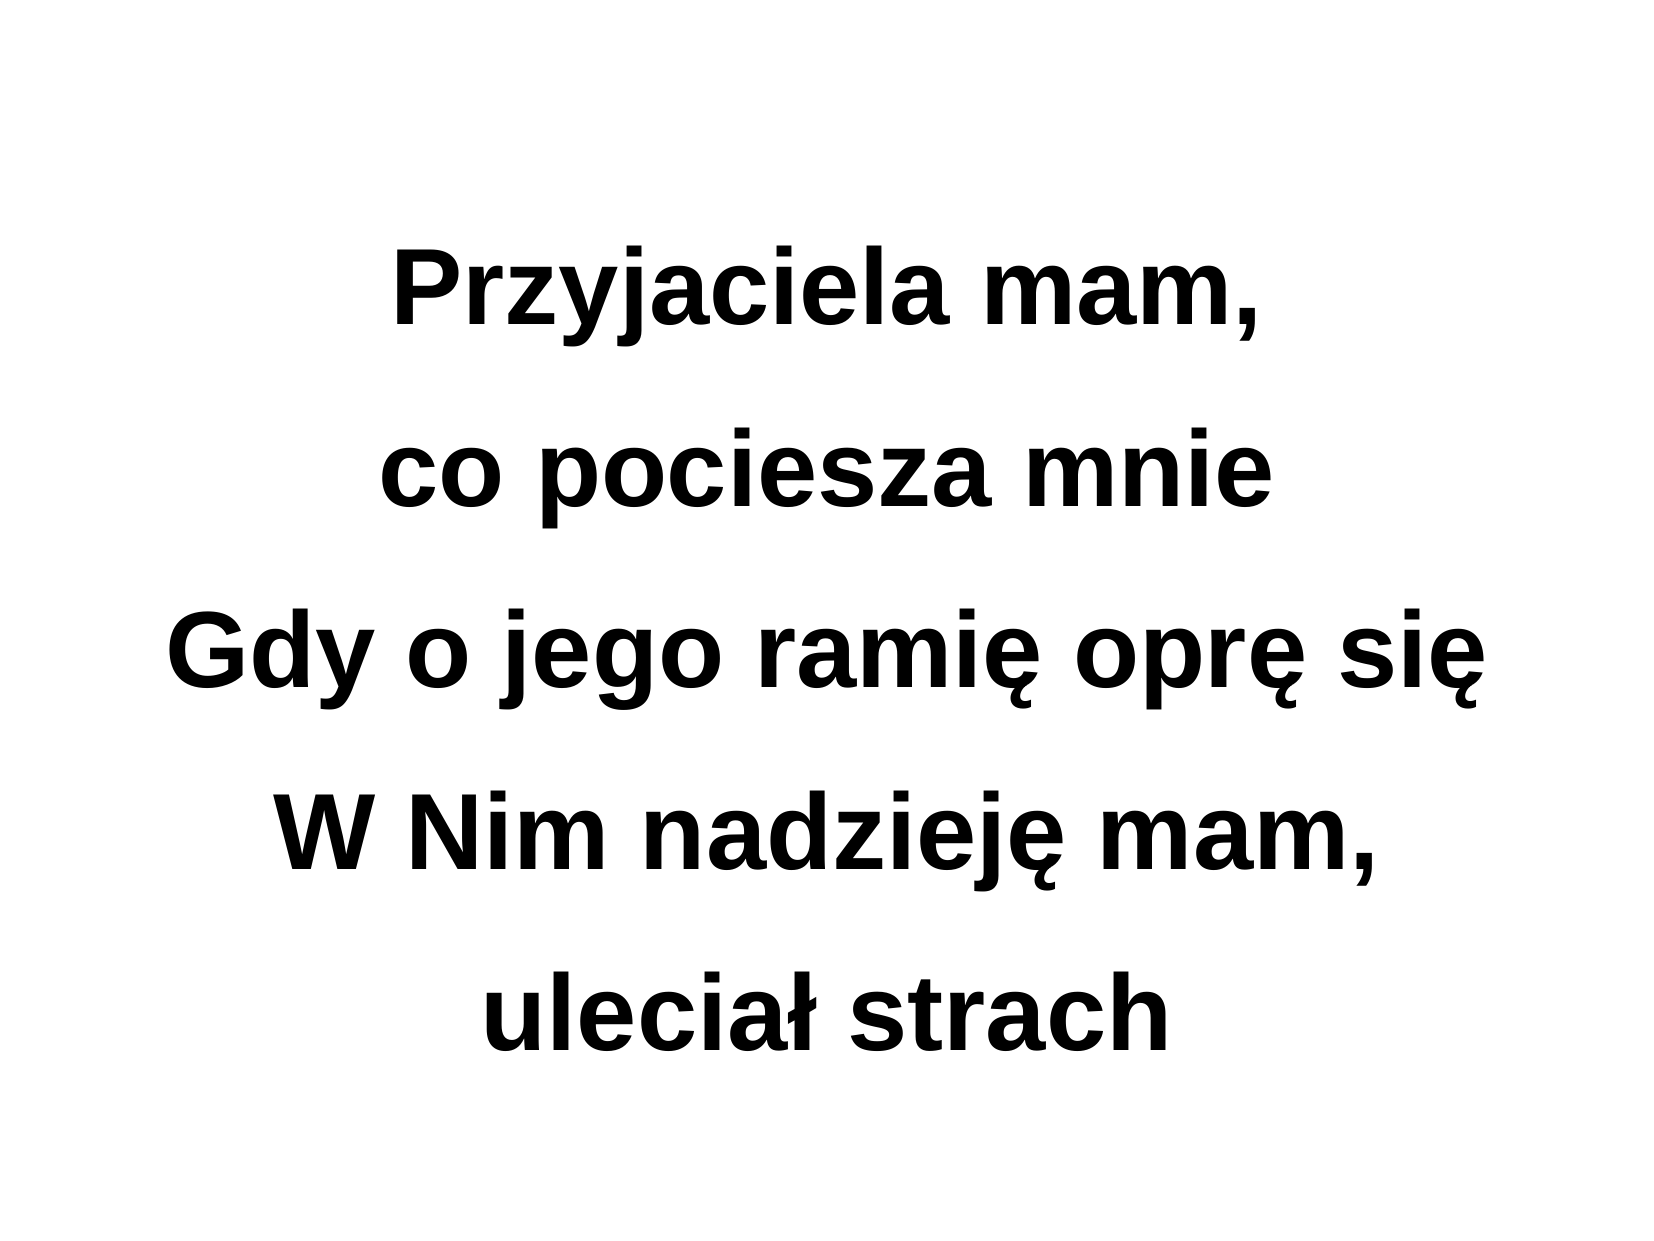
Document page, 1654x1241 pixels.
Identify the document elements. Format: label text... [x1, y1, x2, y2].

subtitle Przyjaciela mam, co pociesza mnie Gdy o jego ramię oprę się W Nim nadzieję mam, uleciał strach [0, 0, 1654, 1241]
